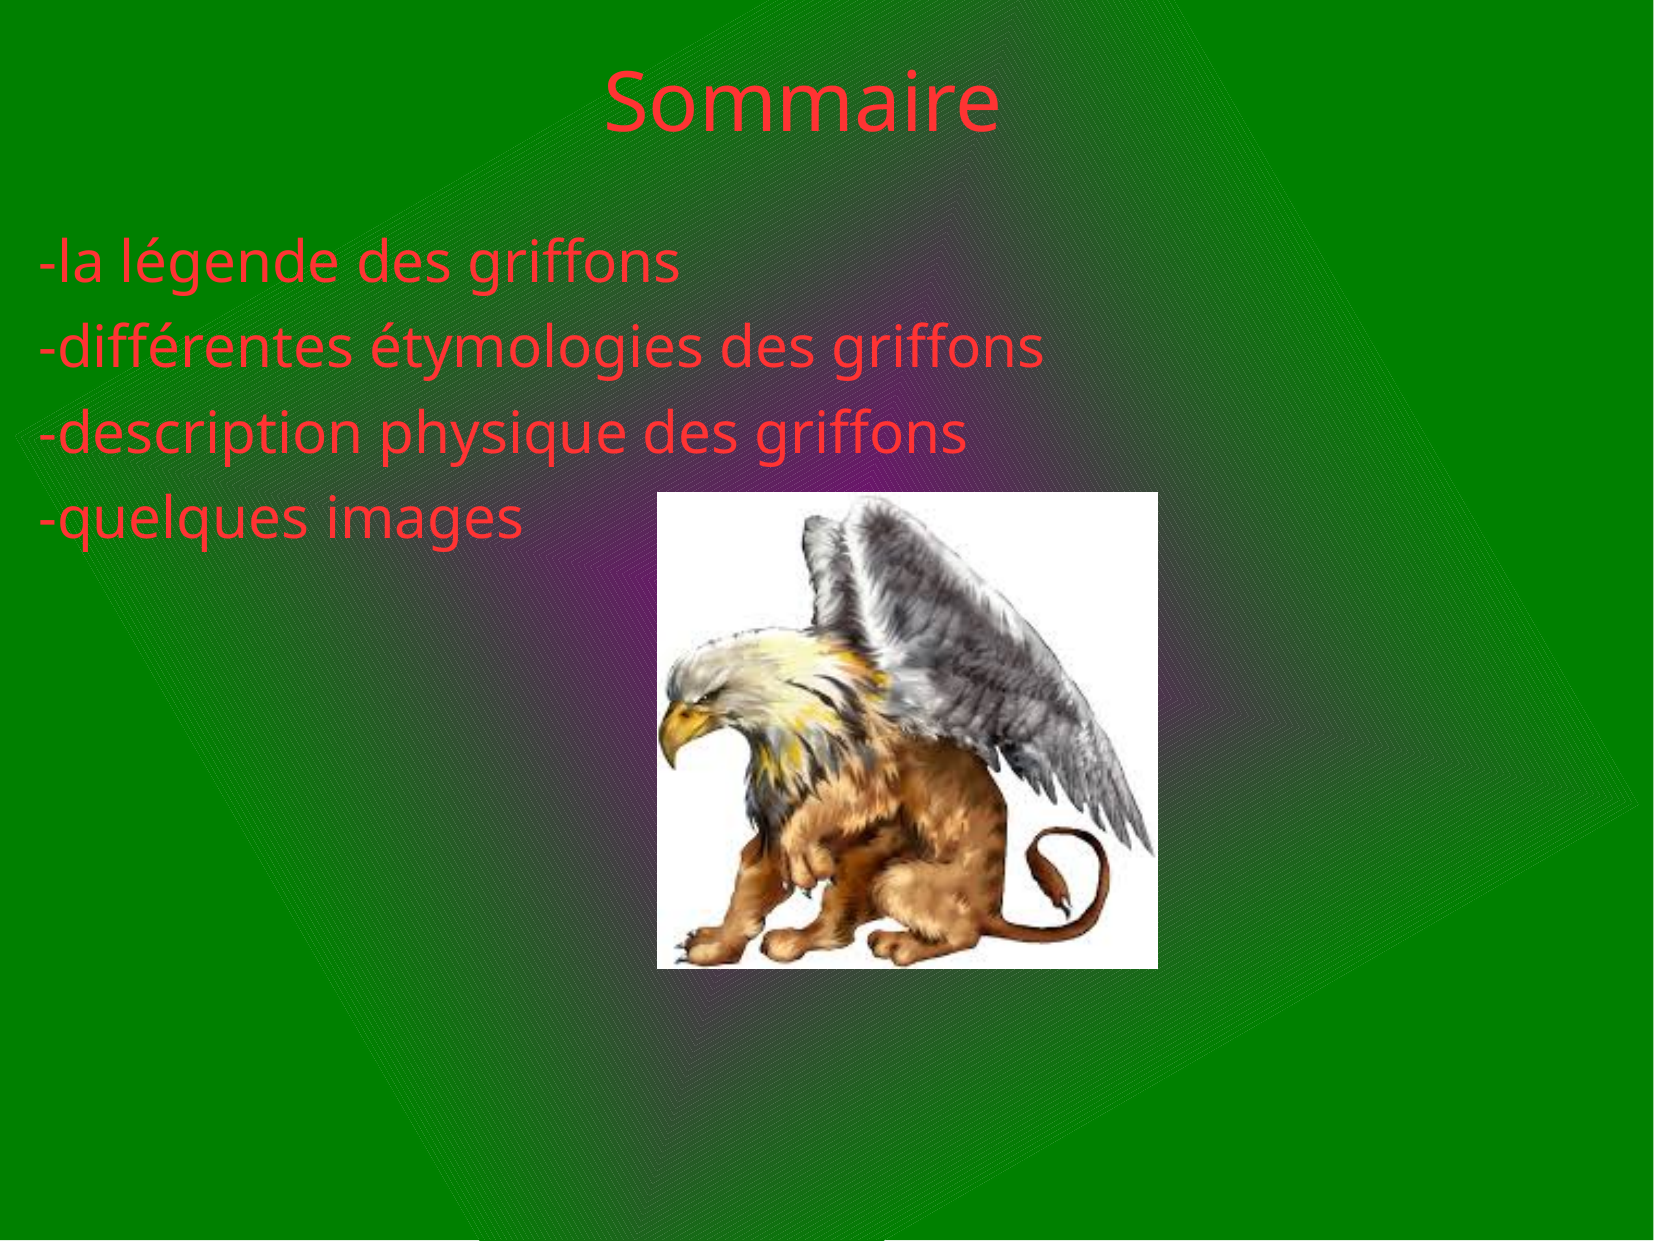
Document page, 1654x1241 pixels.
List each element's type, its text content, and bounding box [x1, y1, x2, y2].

text_box -description physique des griffons [23, 383, 1170, 469]
text_box -quelques images [23, 469, 1382, 555]
text_box -la légende des griffons [23, 212, 1619, 299]
text_box -différentes étymologies des griffons [23, 298, 1607, 384]
picture [657, 492, 1158, 969]
text_box Sommaire [23, 35, 1583, 179]
